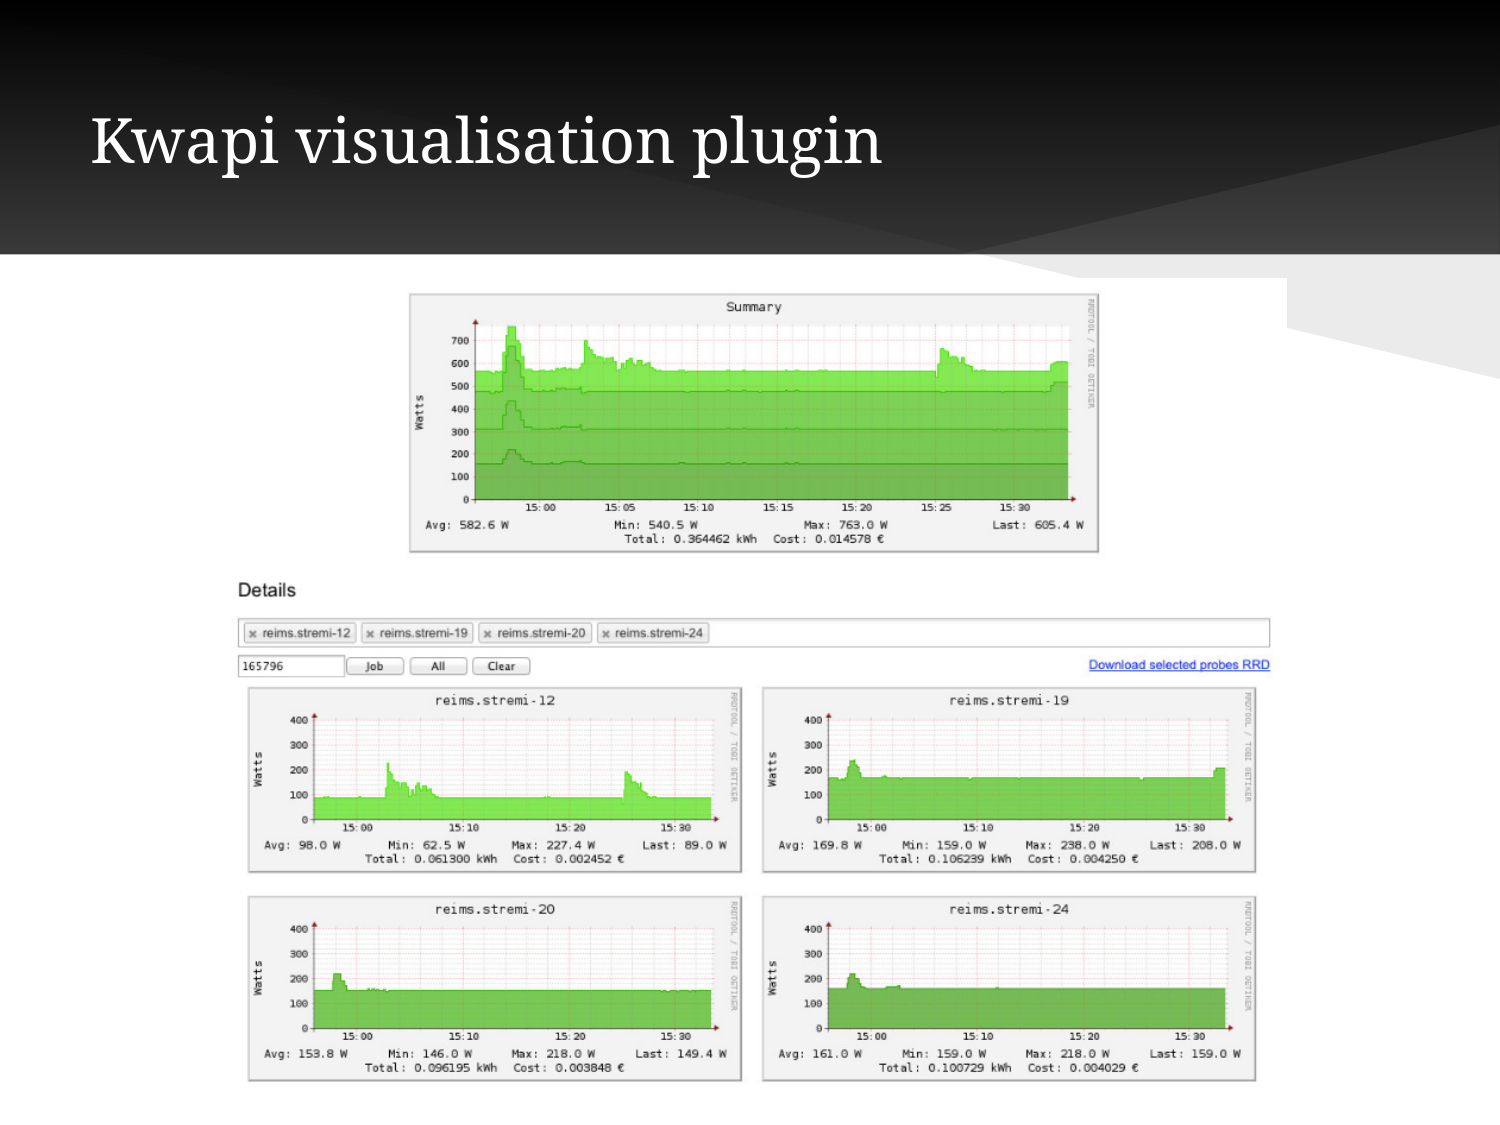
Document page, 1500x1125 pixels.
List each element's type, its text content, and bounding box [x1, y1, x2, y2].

title Kwapi visualisation plugin [75, 45, 1425, 233]
picture [213, 278, 1287, 1098]
